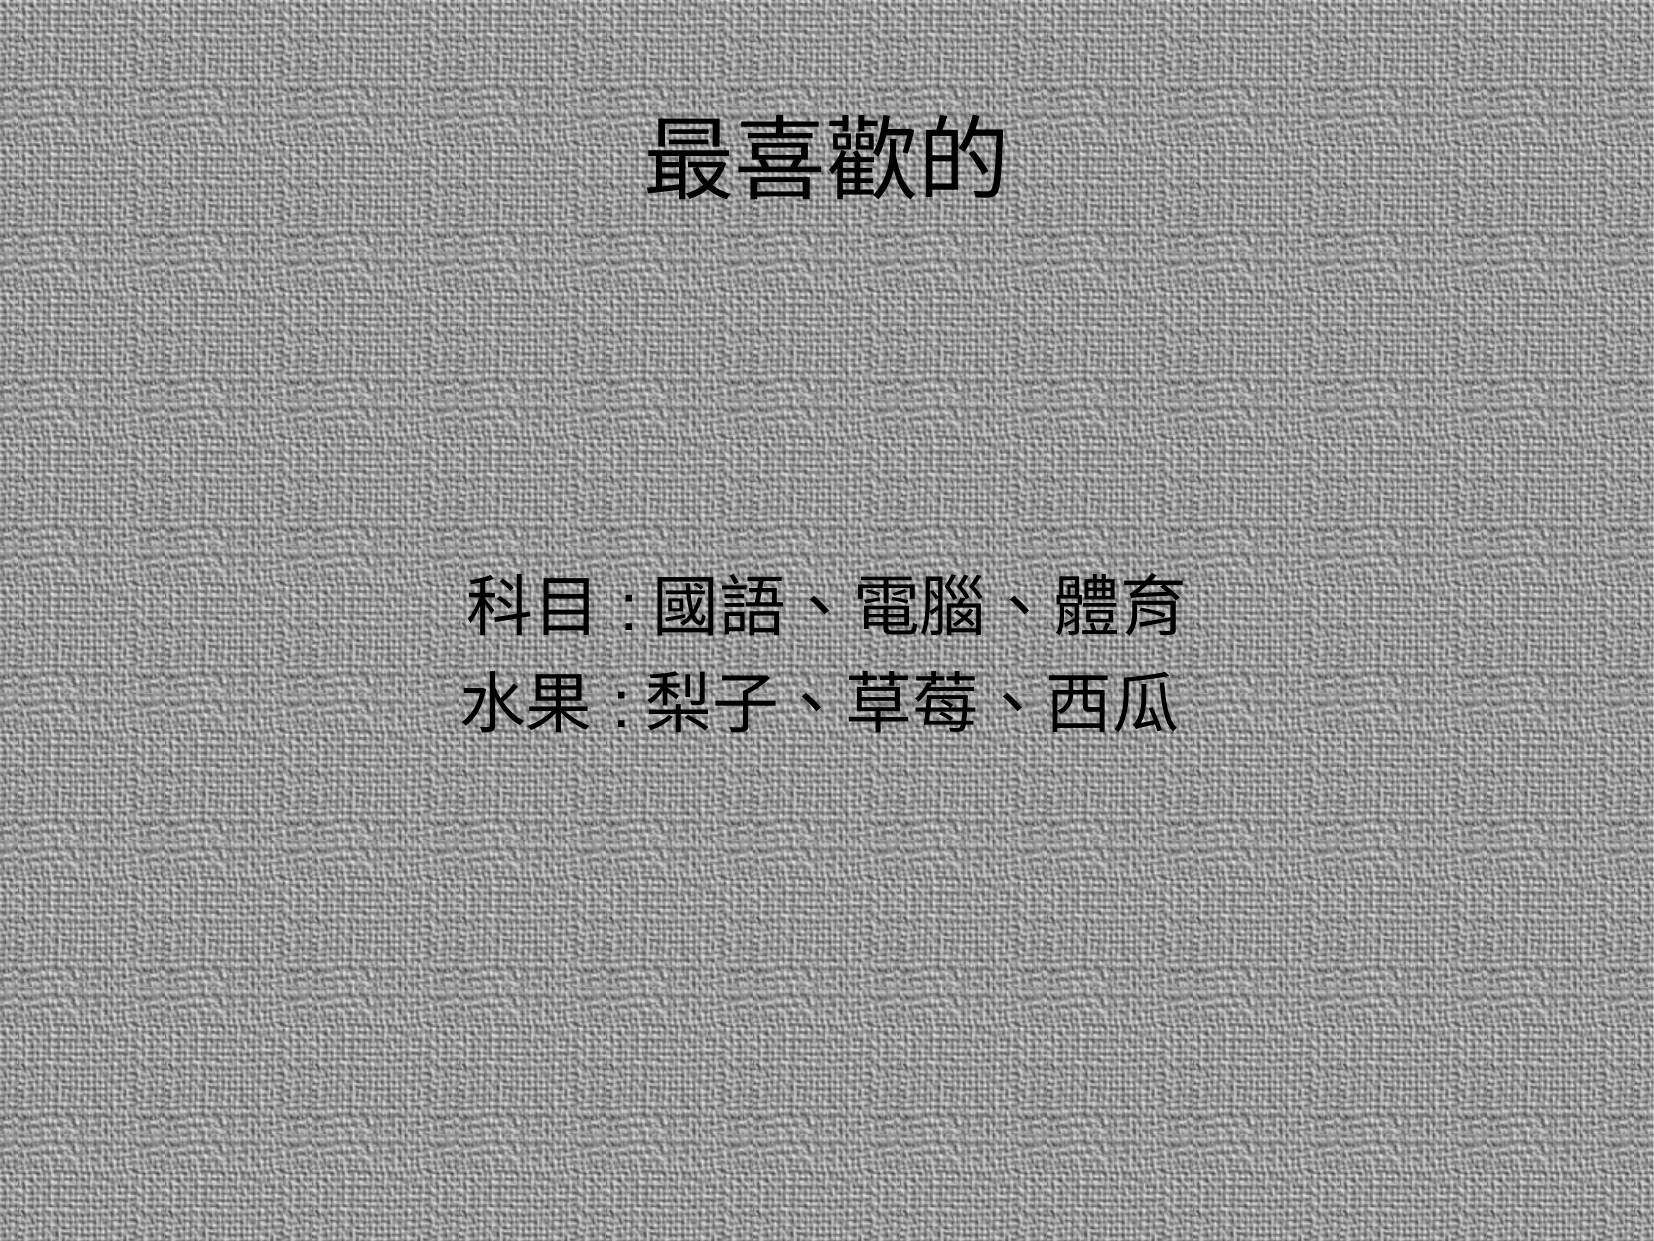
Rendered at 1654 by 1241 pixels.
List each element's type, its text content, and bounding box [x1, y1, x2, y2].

picture [0, 0, 1654, 1241]
subtitle 科目:國語、電腦、體育 水果:梨子、草莓、西瓜 [82, 290, 1571, 1010]
title 最喜歡的 [82, 49, 1571, 257]
